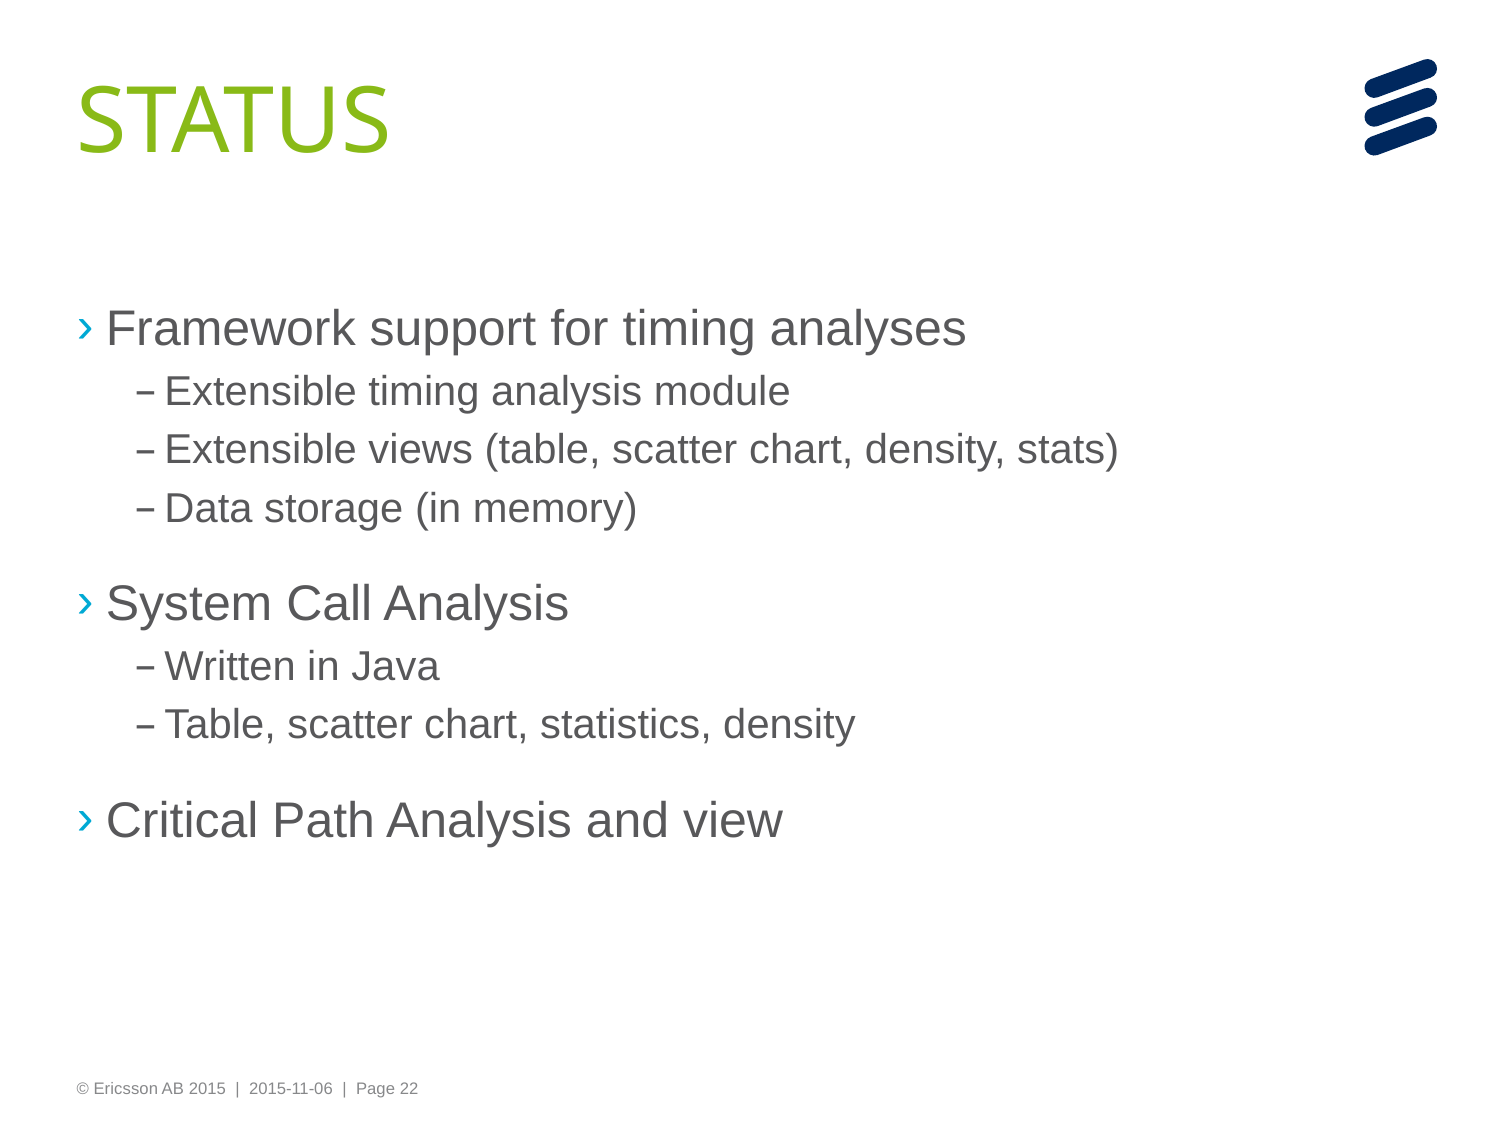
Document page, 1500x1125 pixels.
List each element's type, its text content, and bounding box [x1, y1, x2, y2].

title STATUS [64, 39, 1294, 218]
list Framework support for timing analyses Extensible timing analysis module Extensible views (table, scatter chart, density, stats) Data storage (in memory) System Call Analysis Written in Java Table, scatter chart, statistics, density Critical Path Analysis and view [65, 295, 1436, 928]
